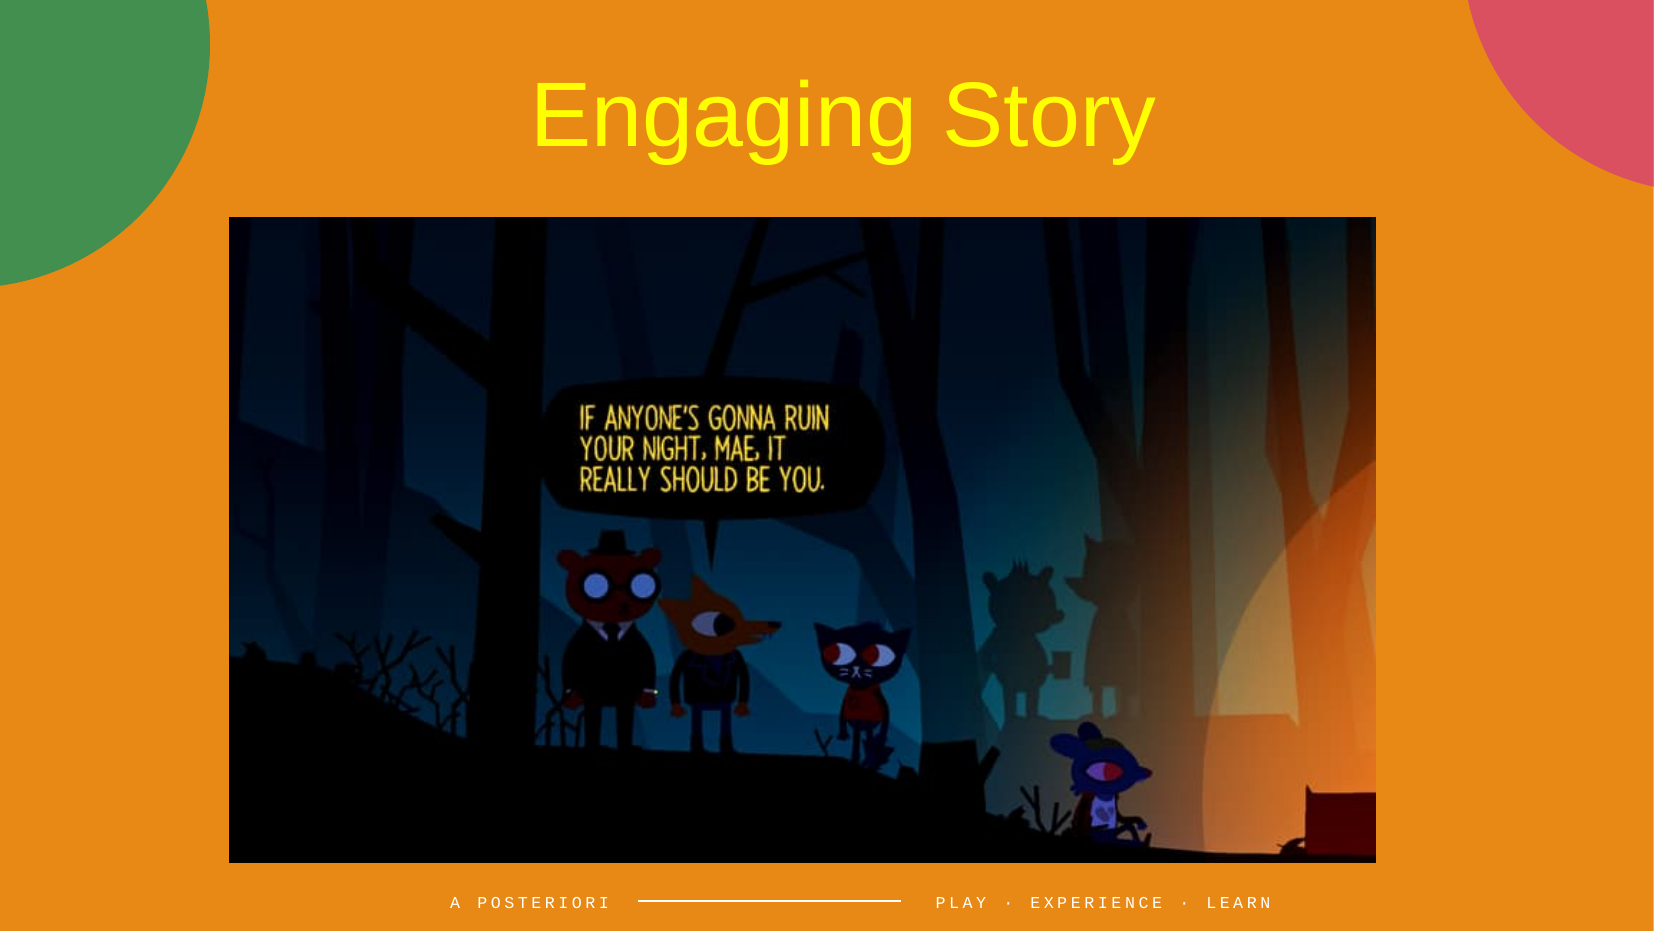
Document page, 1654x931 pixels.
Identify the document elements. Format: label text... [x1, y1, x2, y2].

title Engaging Story [187, 37, 1501, 193]
picture [229, 217, 1376, 863]
